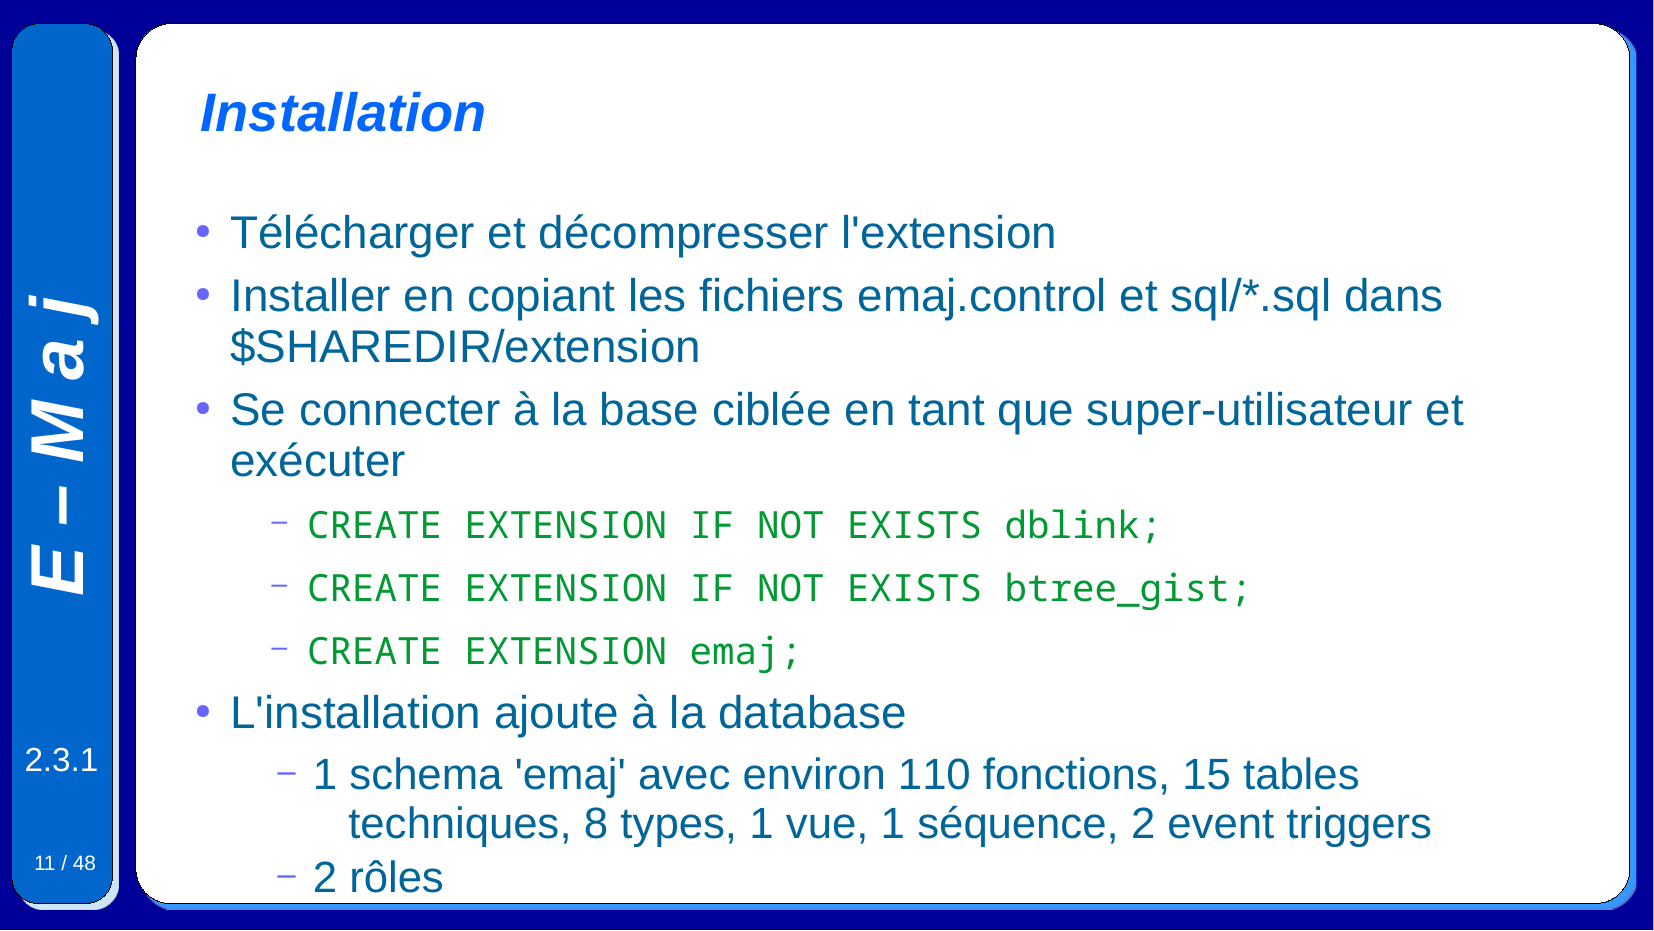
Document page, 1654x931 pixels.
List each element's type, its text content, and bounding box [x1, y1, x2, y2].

title Installation [200, 34, 1575, 191]
list Télécharger et décompresser l'extension Installer en copiant les fichiers emaj.control et sql/*.sql dans $SHAREDIR/extension Se connecter à la base ciblée en tant que super-utilisateur et exécuter CREATE EXTENSION IF NOT EXISTS dblink; CREATE EXTENSION IF NOT EXISTS btree_gist; CREATE EXTENSION emaj; L'installation ajoute à la database 1 schema 'emaj' avec environ 110 fonctions, 15 tables techniques, 8 types, 1 vue, 1 séquence, 2 event triggers 2 rôles [177, 206, 1587, 880]
